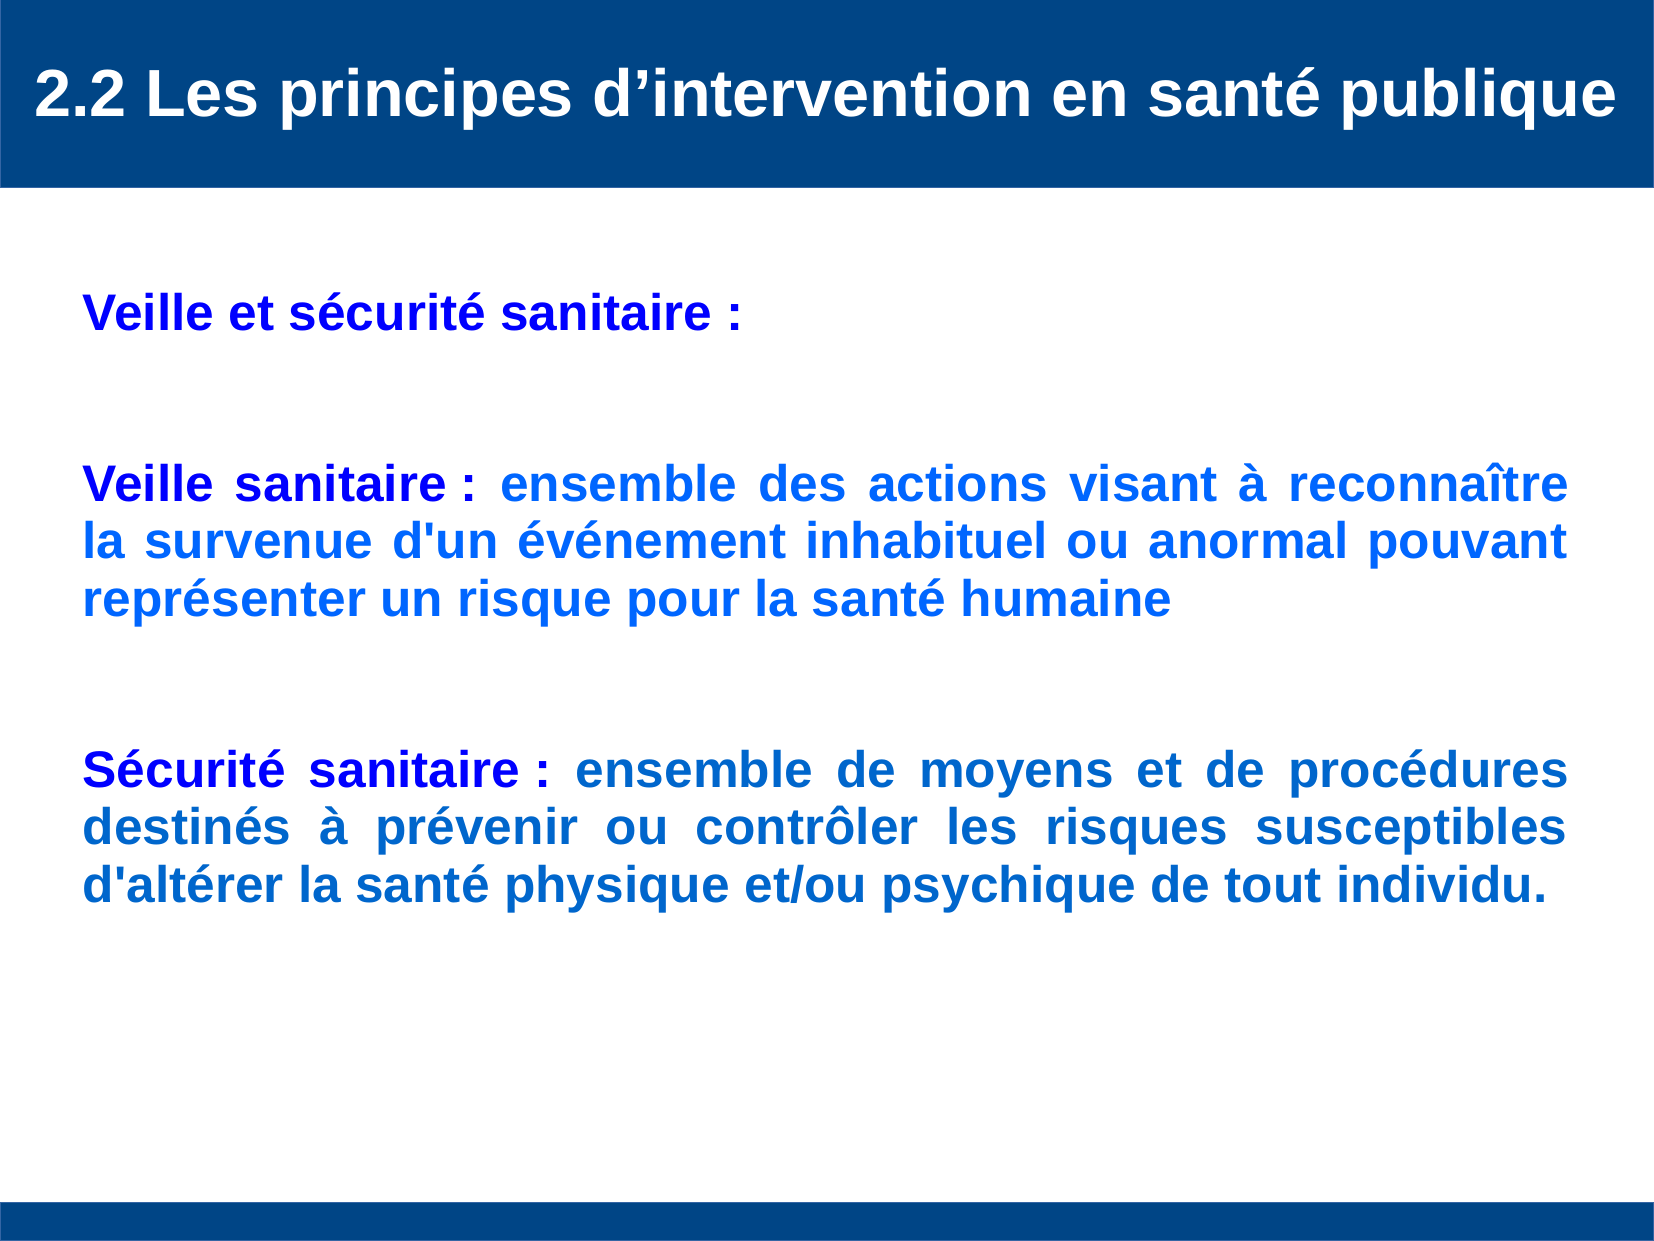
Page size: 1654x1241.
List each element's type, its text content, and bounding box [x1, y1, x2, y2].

title 2.2 Les principes d’intervention en santé publique [0, 0, 1654, 188]
list Veille et sécurité sanitaire : Veille sanitaire : ensemble des actions visant à reconnaître la survenue d'un événement inhabituel ou anormal pouvant représenter un risque pour la santé humaine Sécurité sanitaire : ensemble de moyens et de procédures destinés à prévenir ou contrôler les risques susceptibles d'altérer la santé physique et/ou psychique de tout individu. [82, 283, 1571, 1003]
